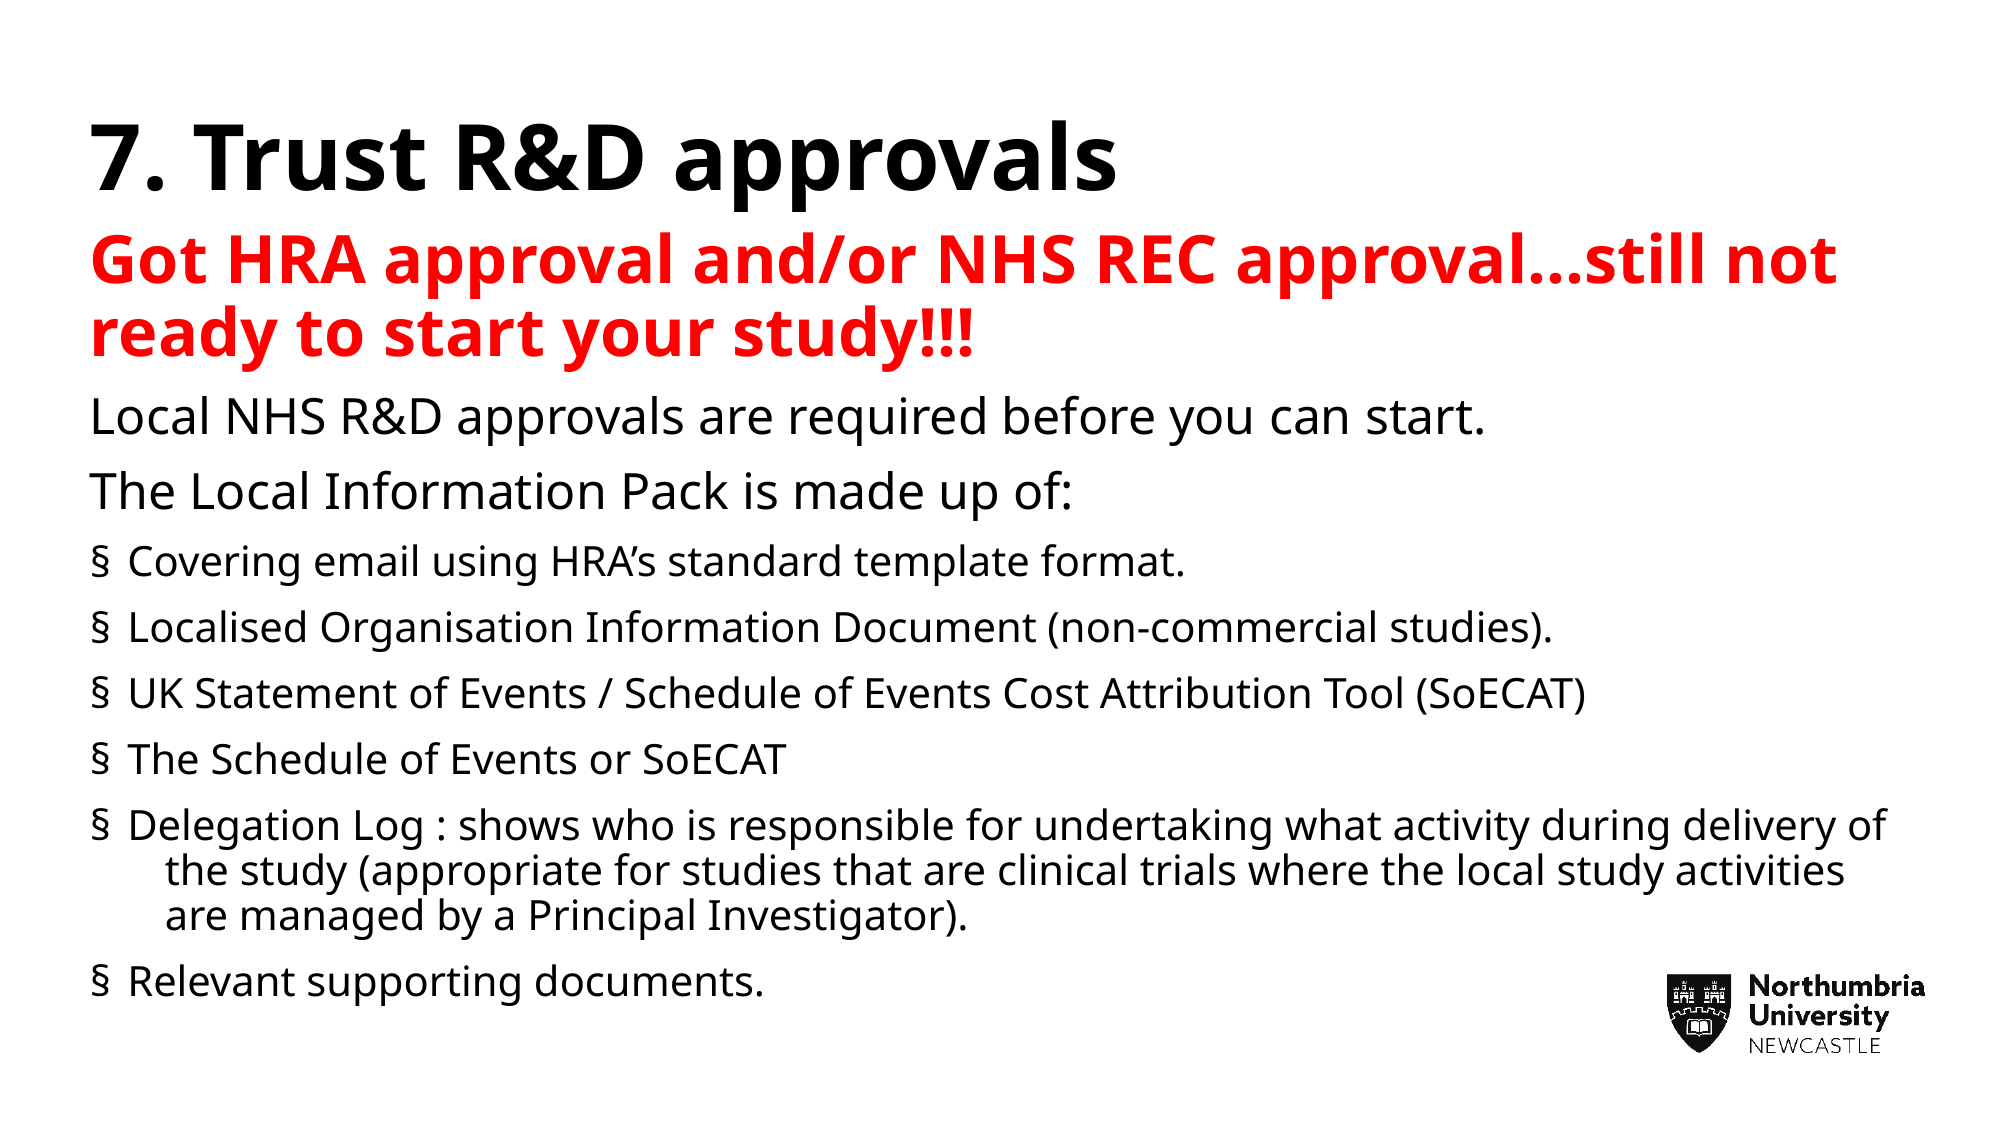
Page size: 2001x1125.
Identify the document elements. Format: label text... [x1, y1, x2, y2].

title 7. Trust R&D approvals [74, 67, 1925, 255]
list Got HRA approval and/or NHS REC approval…still not ready to start your study!!! Local NHS R&D approvals are required before you can start. The Local Information Pack is made up of: Covering email using HRA’s standard template format. Localised Organisation Information Document (non-commercial studies). UK Statement of Events / Schedule of Events Cost Attribution Tool (SoECAT) The Schedule of Events or SoECAT Delegation Log : shows who is responsible for undertaking what activity during delivery of the study (appropriate for studies that are clinical trials where the local study activities are managed by a Principal Investigator). Relevant supporting documents. [74, 255, 1923, 1081]
